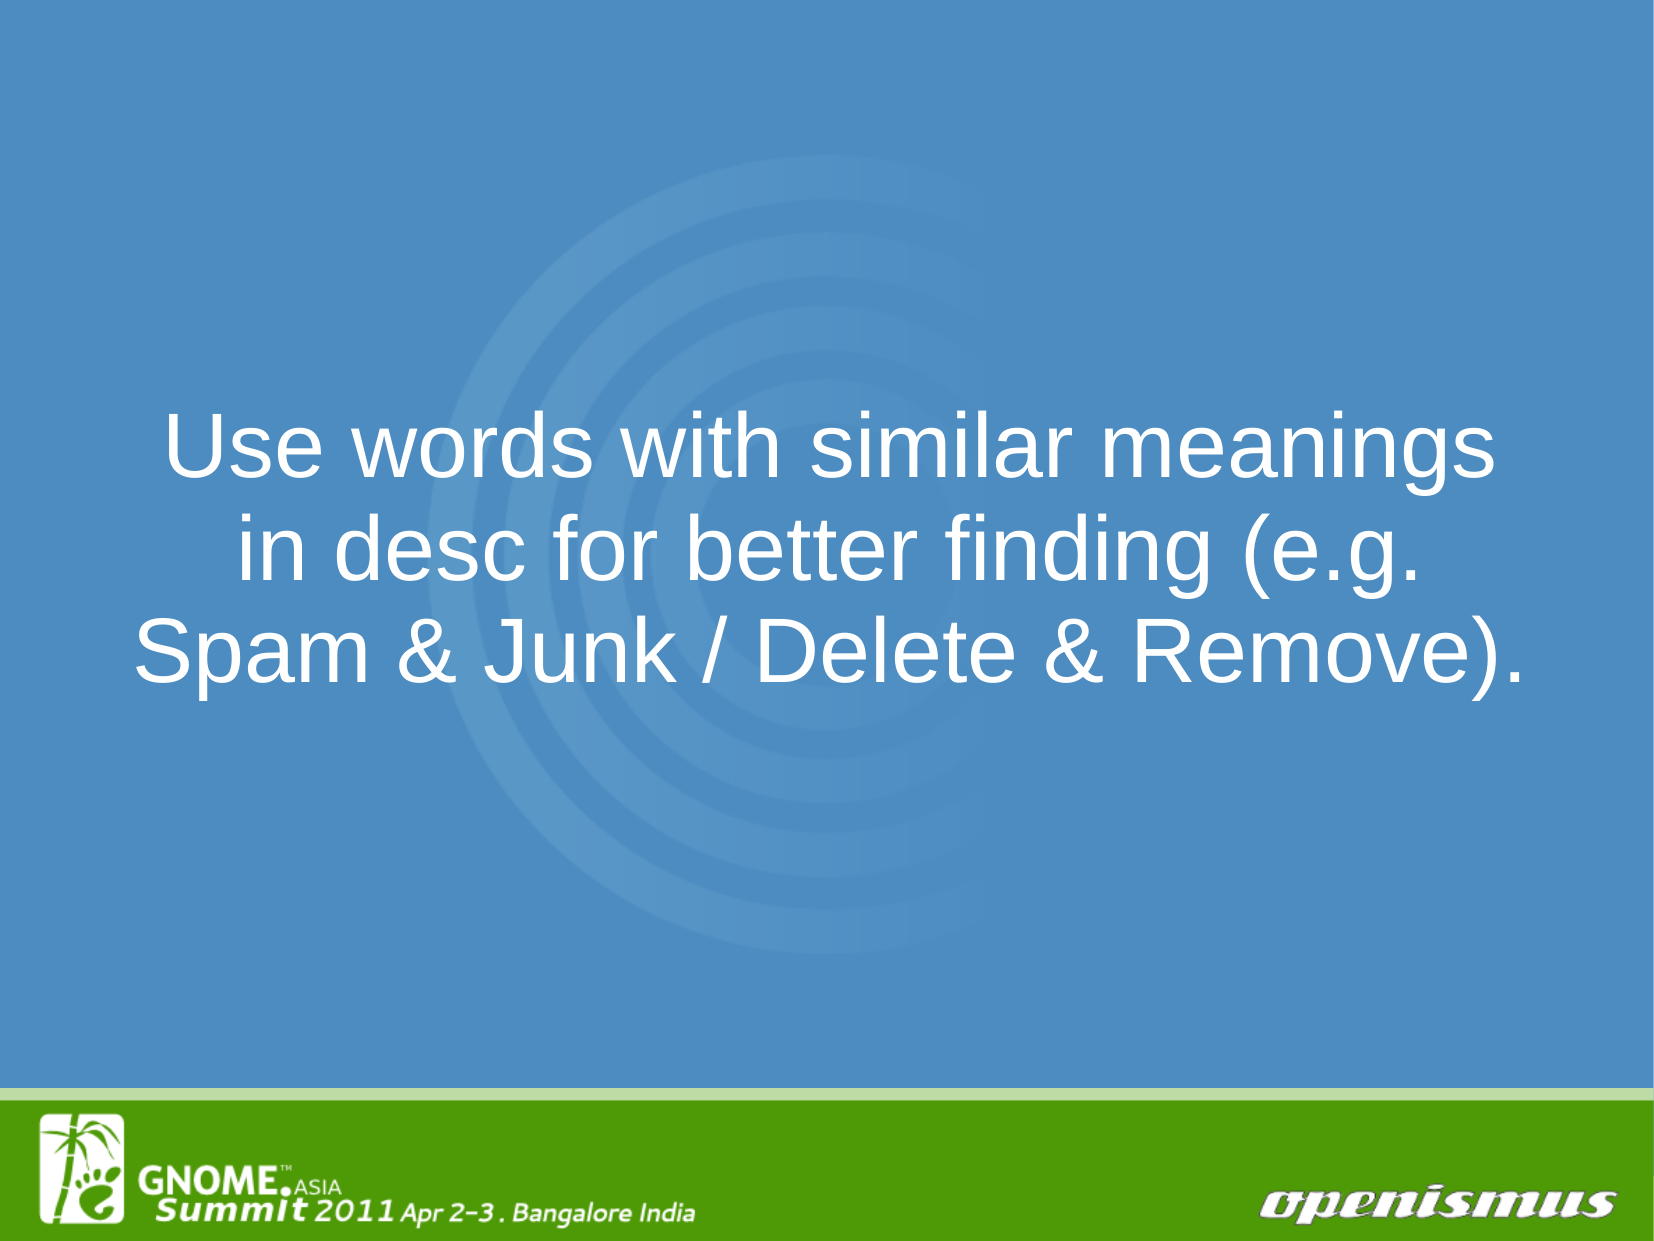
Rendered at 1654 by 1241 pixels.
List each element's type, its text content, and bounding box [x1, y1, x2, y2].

title Use words with similar meanings in desc for better finding (e.g. Spam & Junk / Delete & Remove). [120, 394, 1542, 704]
picture [0, 0, 1654, 1241]
